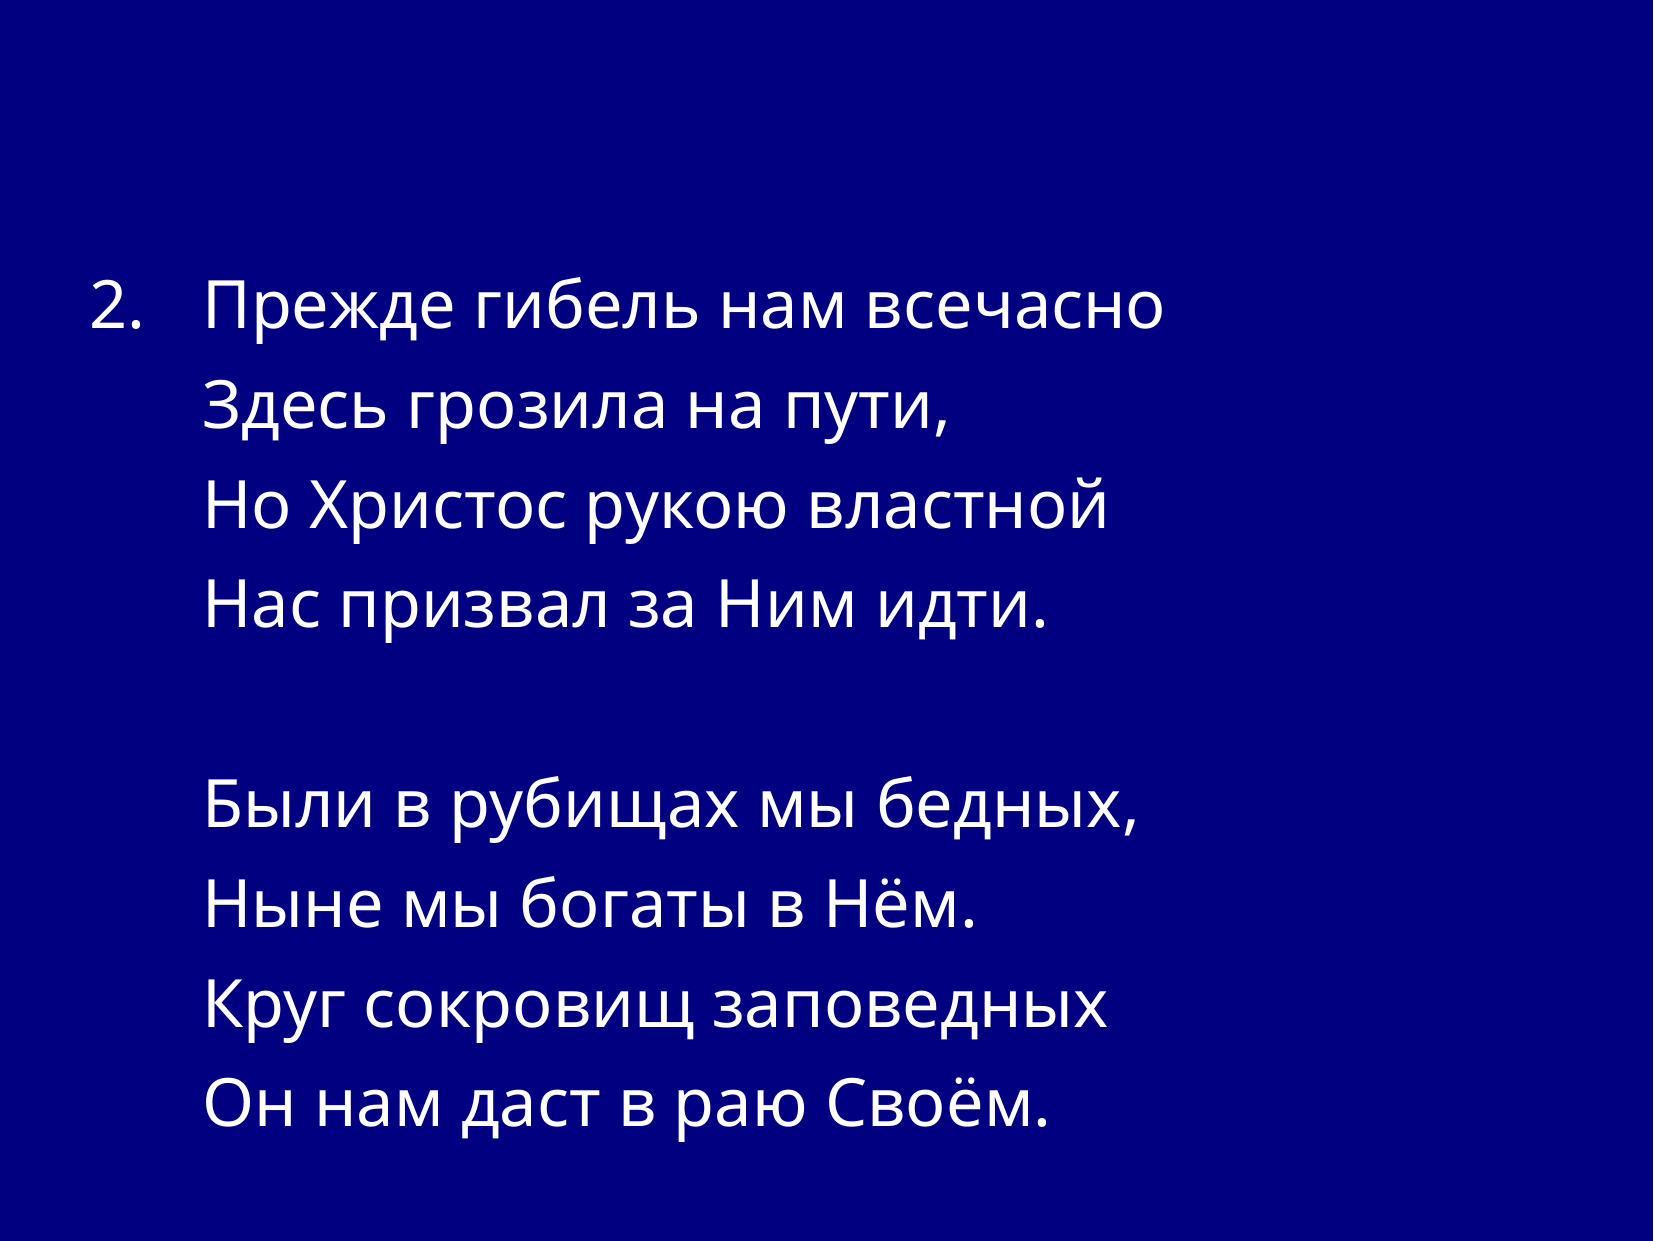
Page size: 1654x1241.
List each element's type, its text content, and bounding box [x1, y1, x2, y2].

text_box 2. Прежде гибель нам всечасно Здесь грозила на пути, Но Христос рукою властной Нас призвал за Ним идти. Были в рубищах мы бедных, Ныне мы богаты в Нём. Круг сокровищ заповедных Он нам даст в раю Своём. [75, 150, 1576, 1163]
